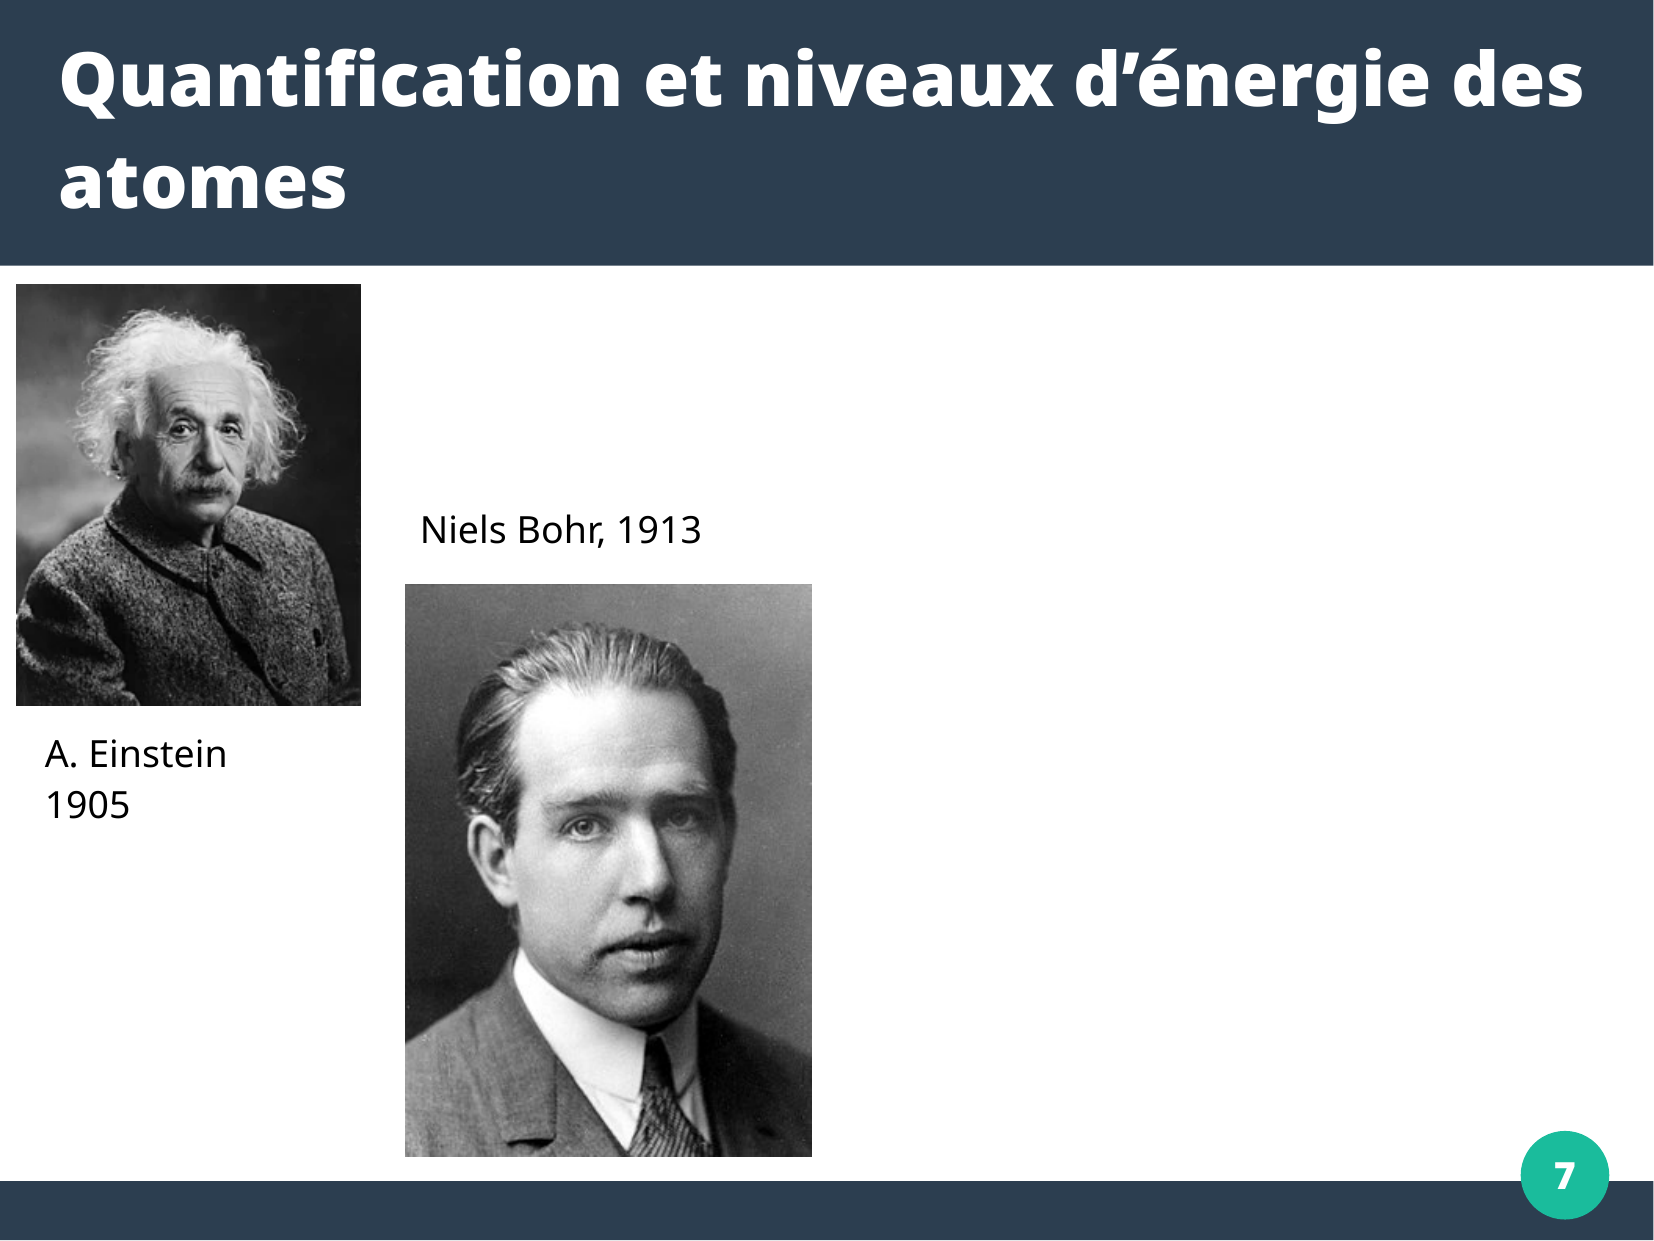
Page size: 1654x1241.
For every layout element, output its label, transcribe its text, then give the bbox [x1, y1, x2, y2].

picture [16, 284, 361, 706]
text_box Niels Bohr, 1913 [405, 496, 782, 556]
picture [405, 584, 812, 1157]
title Quantification et niveaux d’énergie des atomes [59, 49, 1595, 207]
text_box A. Einstein 1905 [30, 720, 346, 822]
